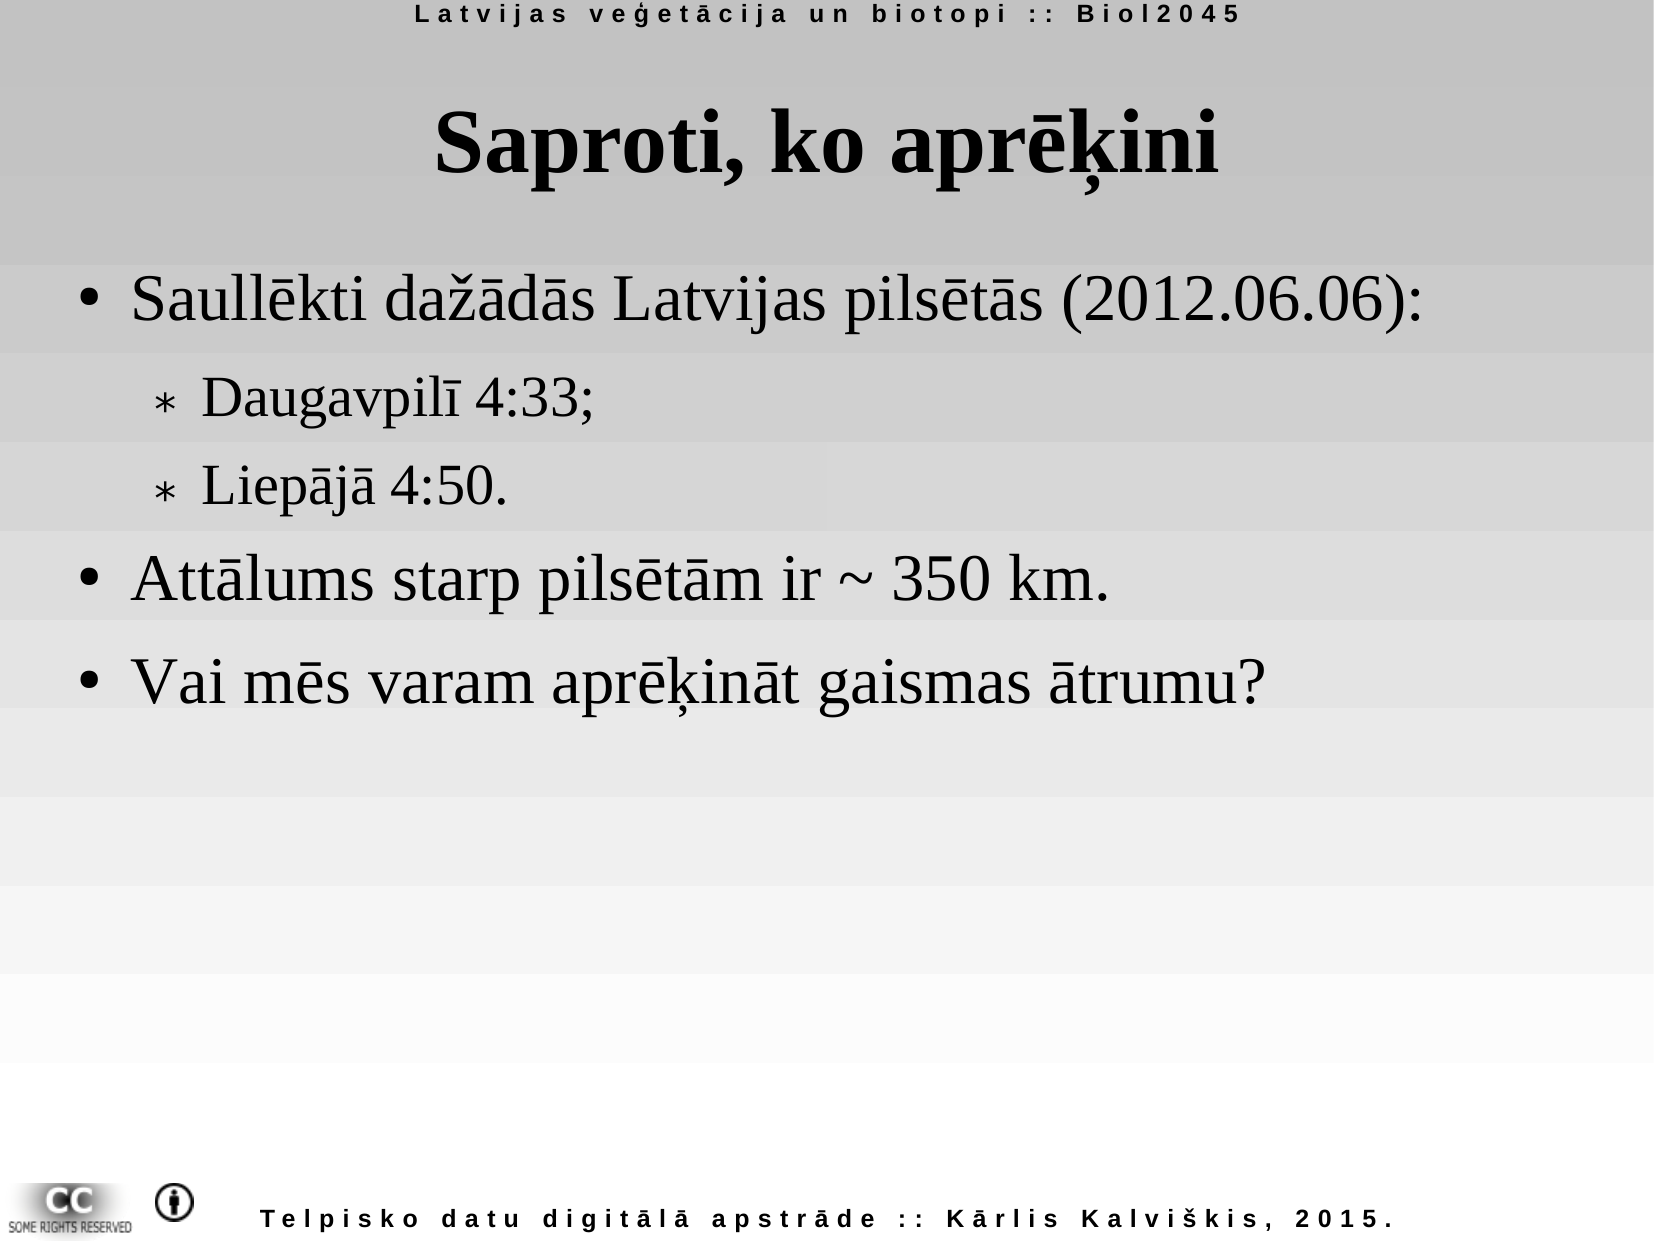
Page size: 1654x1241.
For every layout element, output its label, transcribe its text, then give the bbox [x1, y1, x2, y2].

list Saullēkti dažādās Latvijas pilsētās (2012.06.06): Daugavpilī 4:33; Liepājā 4:50. Attālums starp pilsētām ir ~ 350 km. Vai mēs varam aprēķināt gaismas ātrumu? [59, 261, 1596, 981]
title Saproti, ko aprēķini [59, 37, 1596, 246]
picture [0, 0, 1654, 1241]
